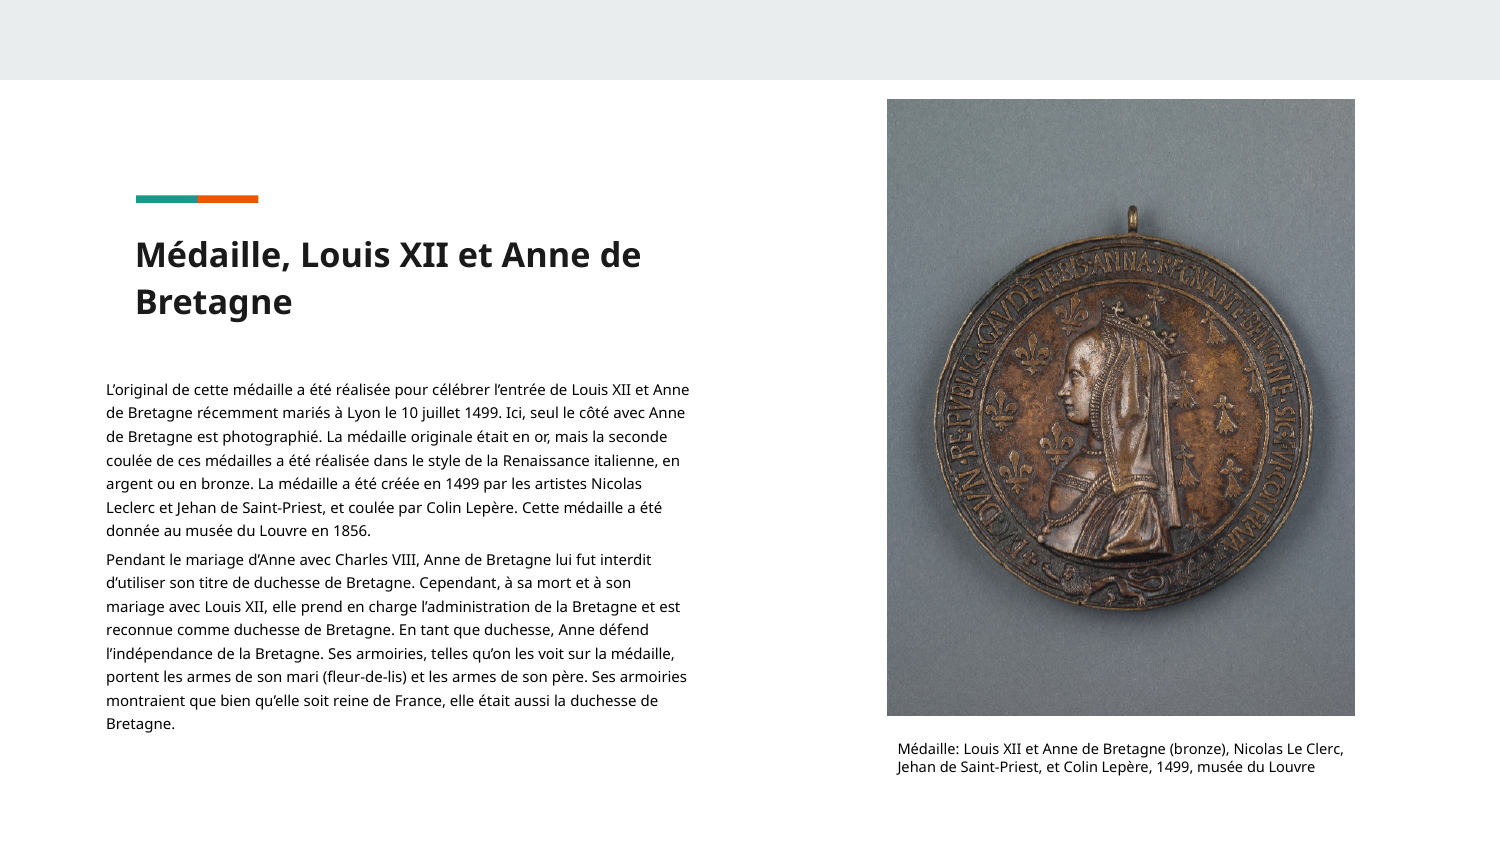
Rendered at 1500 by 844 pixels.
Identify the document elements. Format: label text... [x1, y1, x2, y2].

list L’original de cette médaille a été réalisée pour célébrer l’entrée de Louis XII et Anne de Bretagne récemment mariés à Lyon le 10 juillet 1499. Ici, seul le côté avec Anne de Bretagne est photographié. La médaille originale était en or, mais la seconde coulée de ces médailles a été réalisée dans le style de la Renaissance italienne, en argent ou en bronze. La médaille a été créée en 1499 par les artistes Nicolas Leclerc et Jehan de Saint-Priest, et coulée par Colin Lepère. Cette médaille a été donnée au musée du Louvre en 1856. Pendant le mariage d’Anne avec Charles VIII, Anne de Bretagne lui fut interdit d’utiliser son titre de duchesse de Bretagne. Cependant, à sa mort et à son mariage avec Louis XII, elle prend en charge l’administration de la Bretagne et est reconnue comme duchesse de Bretagne. En tant que duchesse, Anne défend l’indépendance de la Bretagne. Ses armoiries, telles qu’on les voit sur la médaille, portent les armes de son mari (fleur-de-lis) et les armes de son père. Ses armoiries montraient que bien qu’elle soit reine de France, elle était aussi la duchesse de Bretagne. [91, 361, 709, 780]
text_box Médaille: Louis XII et Anne de Bretagne (bronze), Nicolas Le Clerc, Jehan de Saint-Priest, et Colin Lepère, 1499, musée du Louvre [882, 725, 1385, 791]
picture [887, 99, 1355, 716]
title Médaille, Louis XII et Anne de Bretagne [119, 216, 662, 341]
